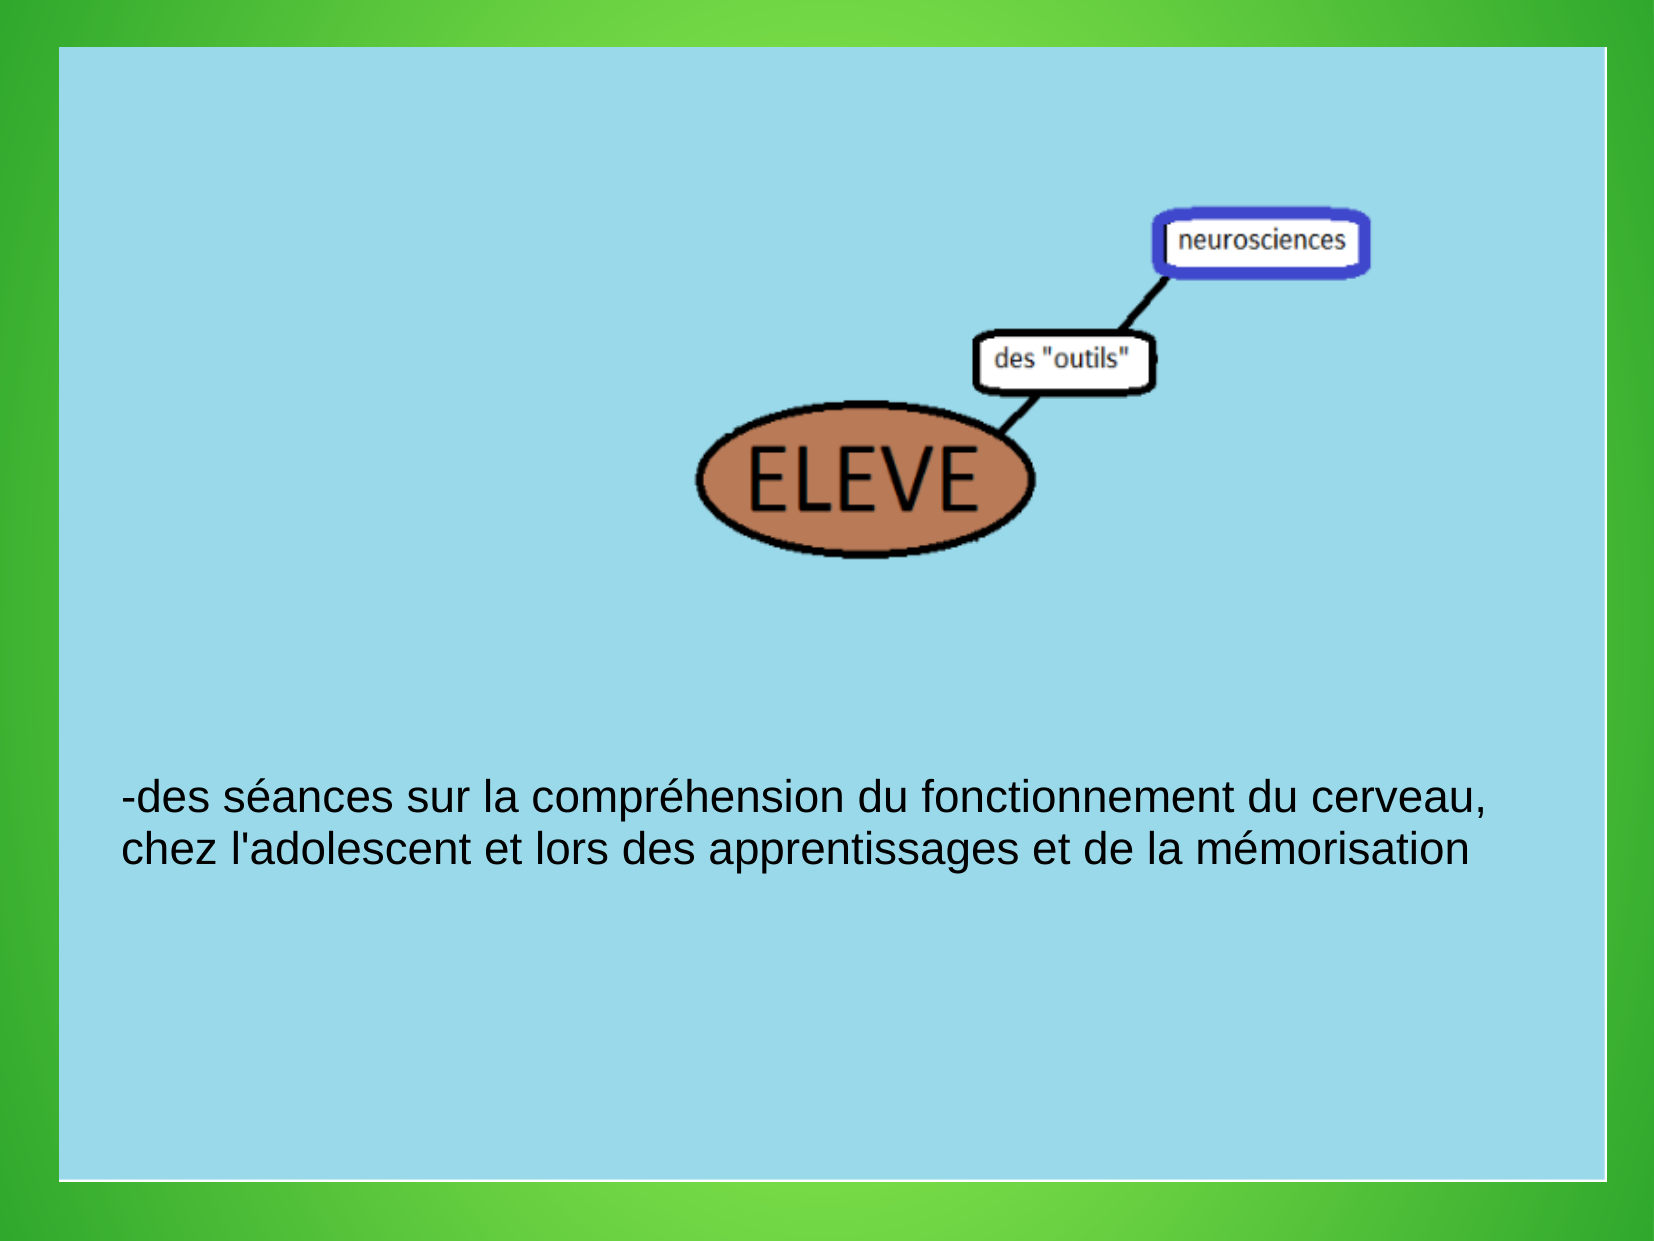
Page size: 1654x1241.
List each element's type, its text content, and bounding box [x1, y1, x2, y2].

text_box -des séances sur la compréhension du fonctionnement du cerveau, chez l'adolescent et lors des apprentissages et de la mémorisation [106, 661, 1536, 1026]
picture [59, 47, 1607, 1182]
